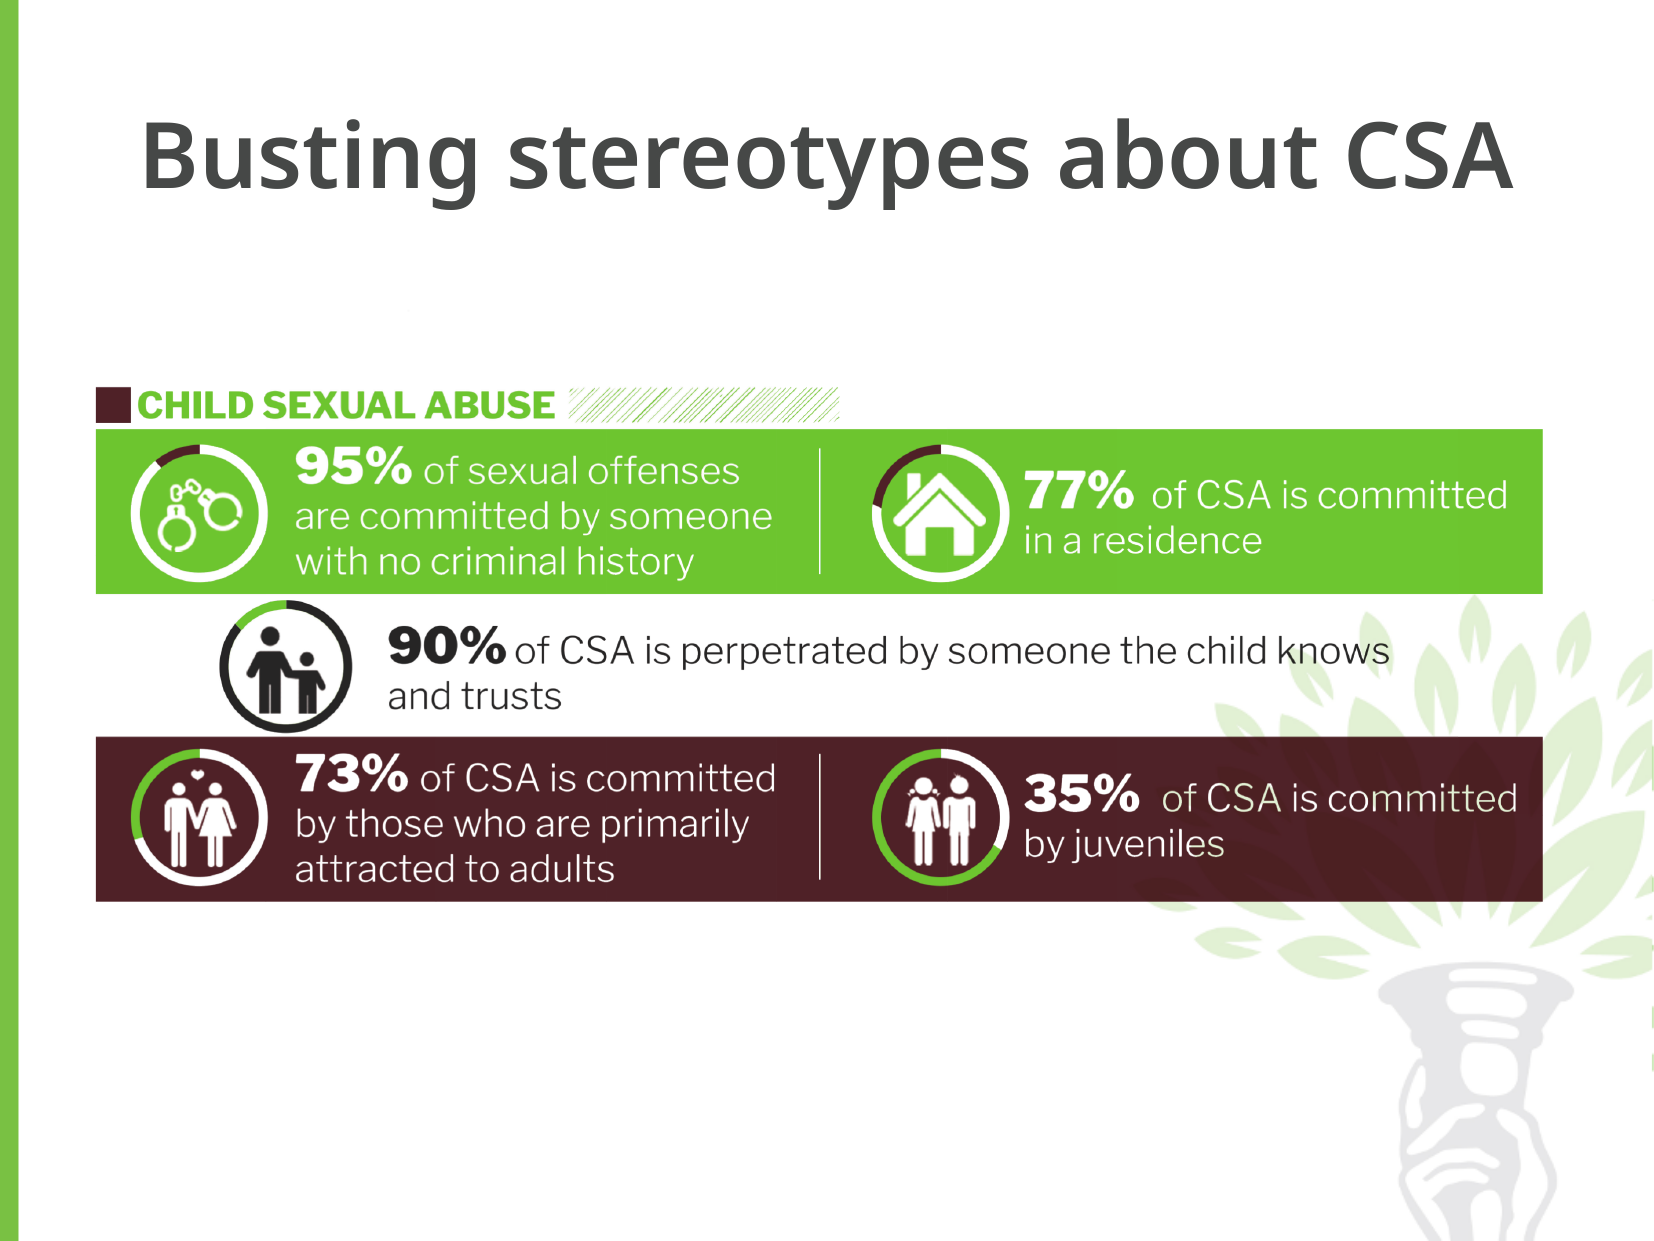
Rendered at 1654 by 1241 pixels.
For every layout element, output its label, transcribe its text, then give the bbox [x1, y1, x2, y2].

picture [0, 0, 1654, 1241]
title Busting stereotypes about CSA [82, 49, 1571, 257]
